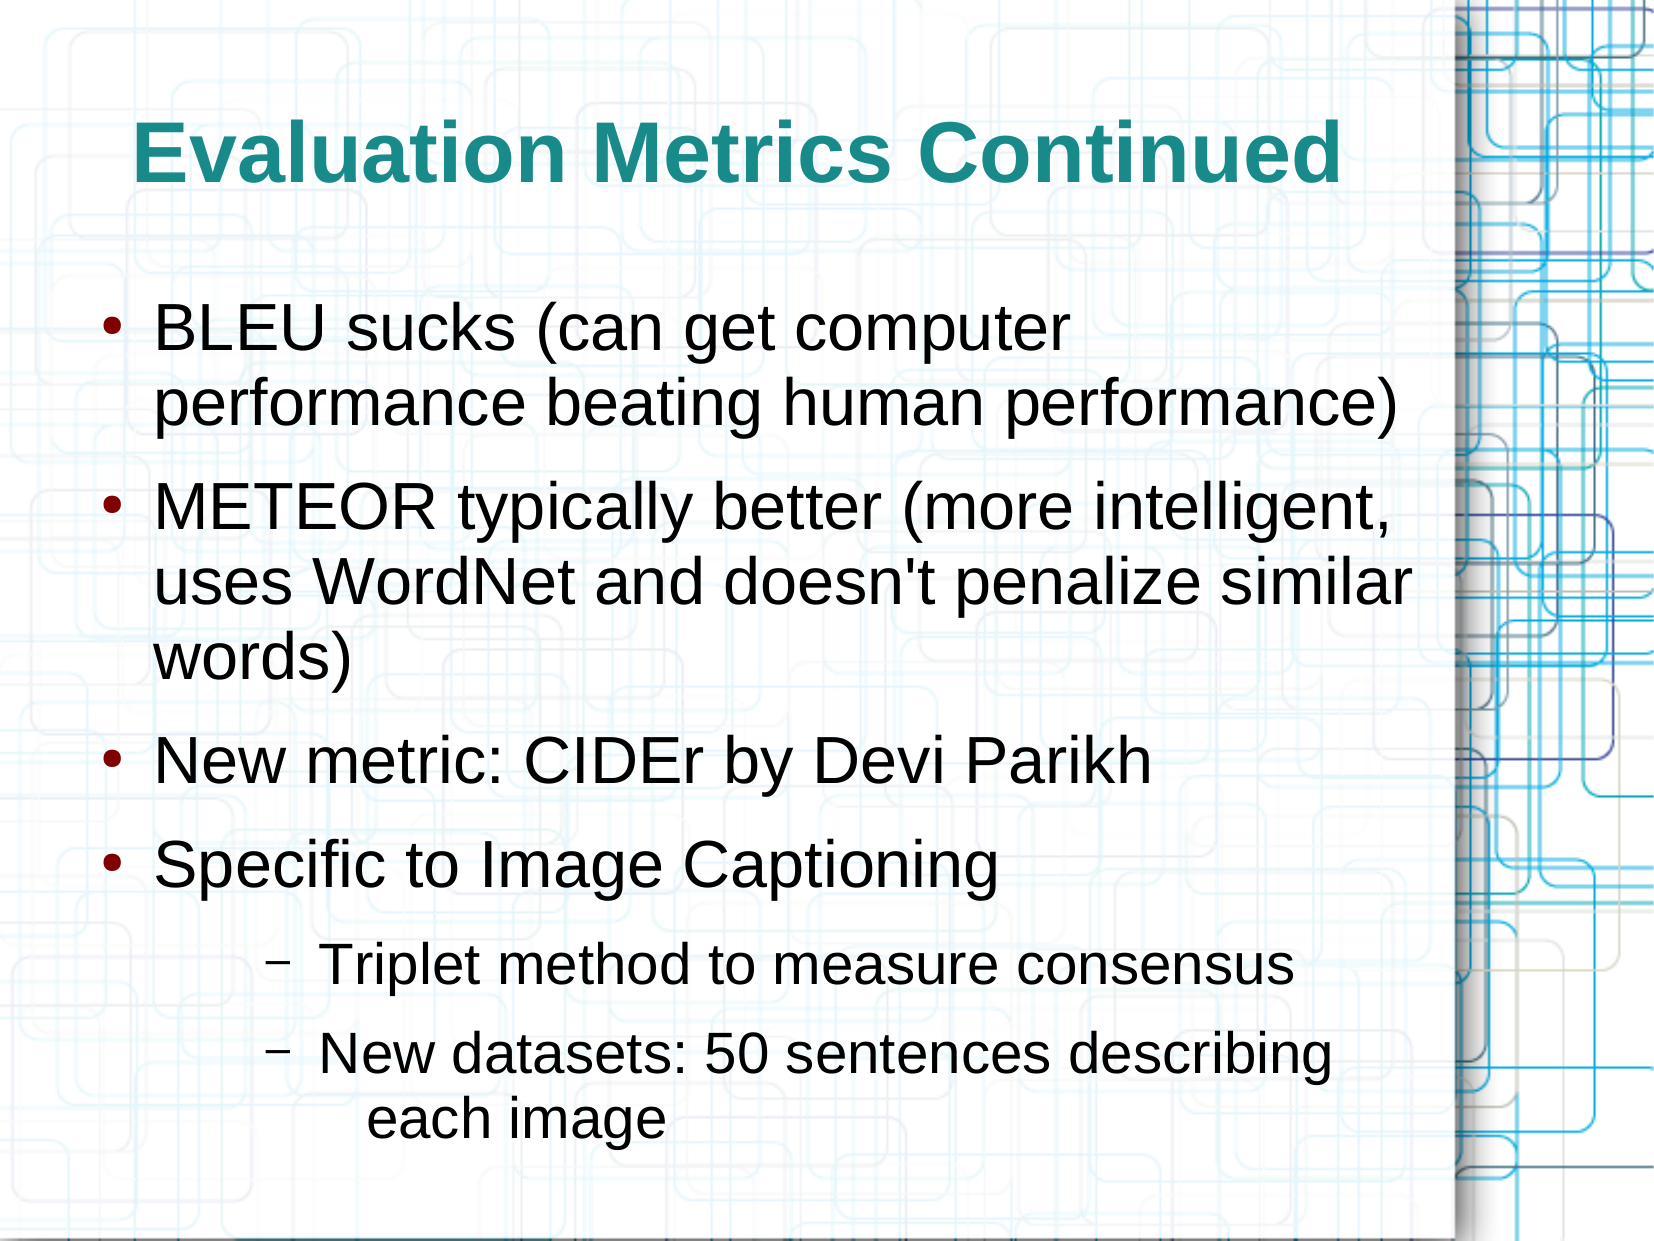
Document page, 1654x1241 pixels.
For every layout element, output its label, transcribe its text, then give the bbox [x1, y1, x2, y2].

picture [0, 0, 1654, 1241]
title Evaluation Metrics Continued [59, 49, 1418, 257]
list BLEU sucks (can get computer performance beating human performance) METEOR typically better (more intelligent, uses WordNet and doesn't penalize similar words) New metric: CIDEr by Devi Parikh Specific to Image Captioning Triplet method to measure consensus New datasets: 50 sentences describing each image [82, 290, 1418, 1149]
